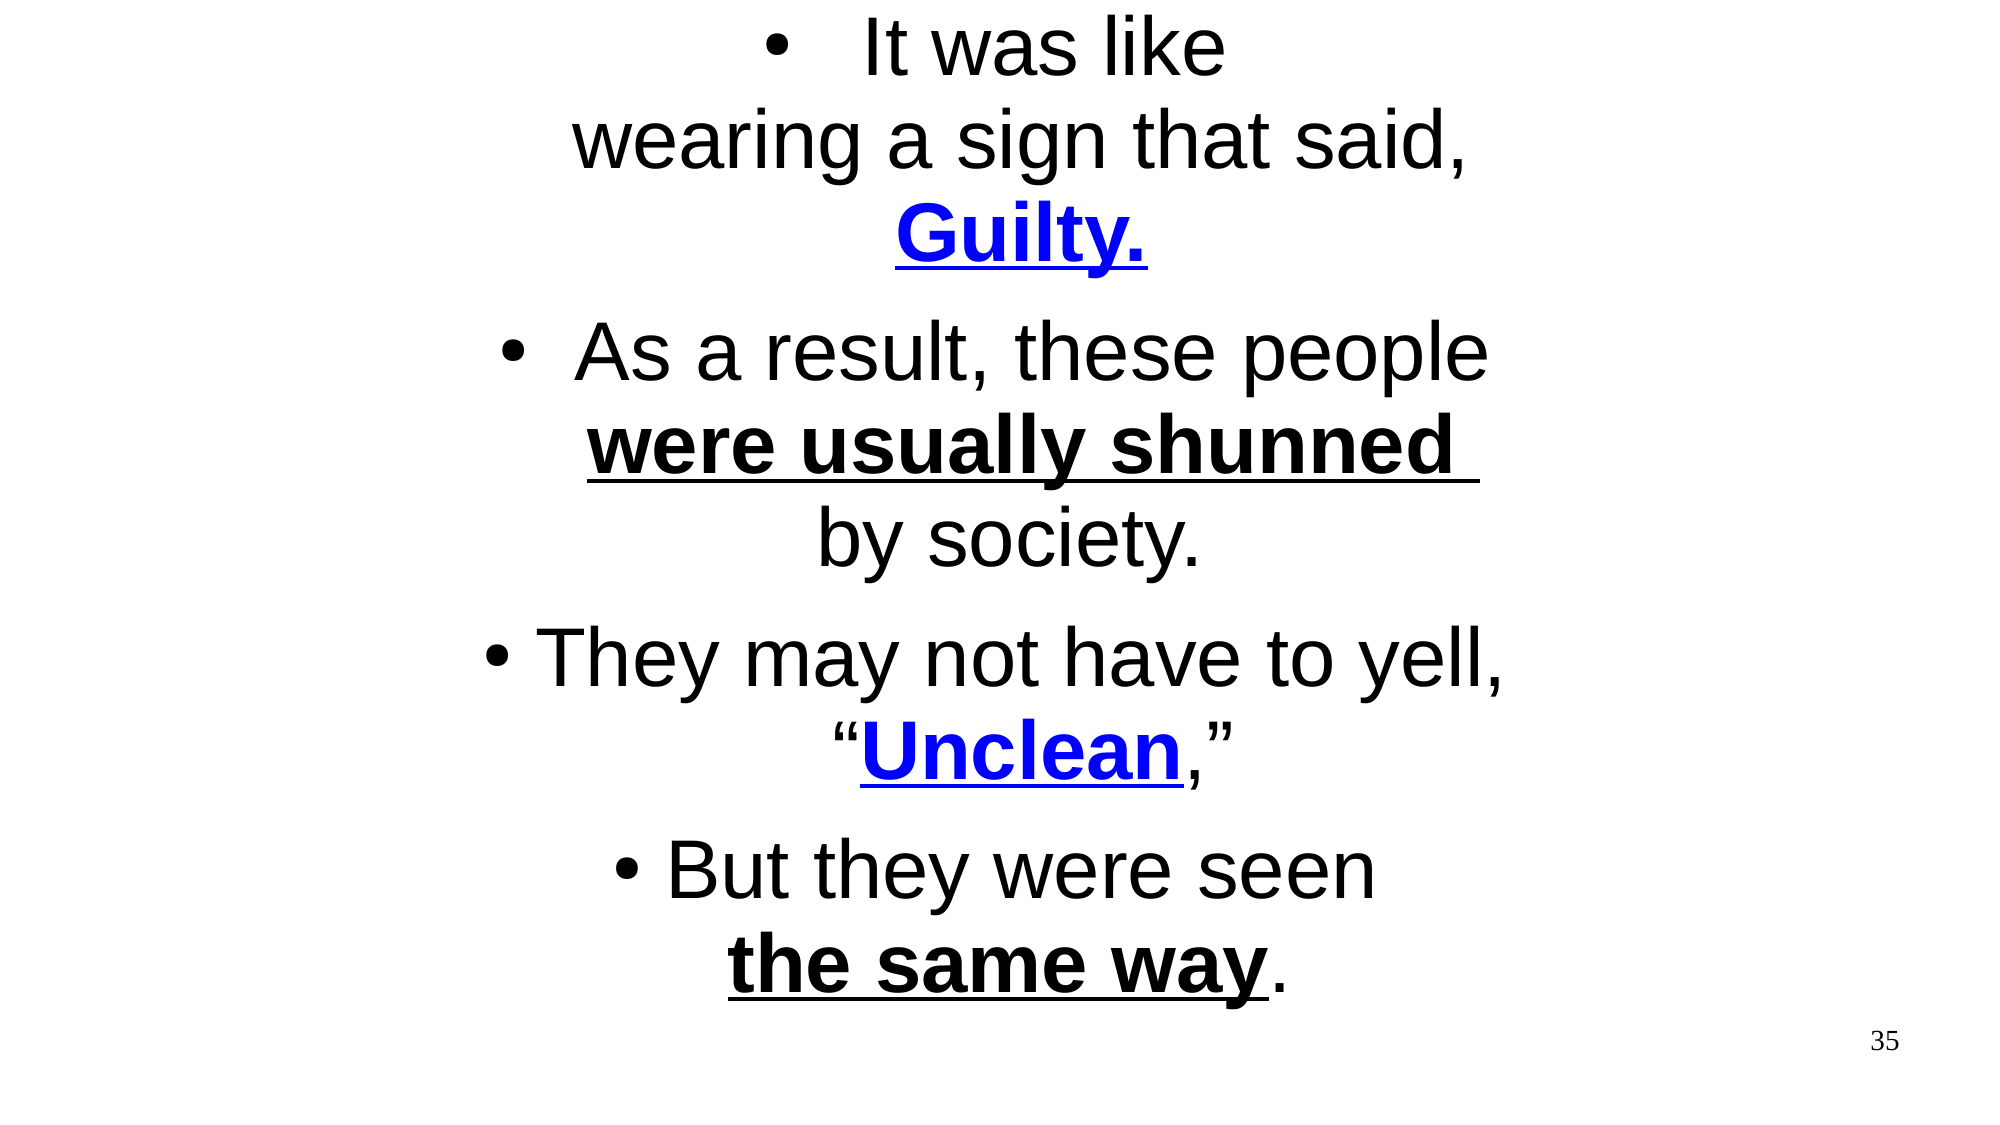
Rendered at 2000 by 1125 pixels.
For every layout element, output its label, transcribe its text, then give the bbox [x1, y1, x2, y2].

list It was like wearing a sign that said, Guilty. As a result, these people were usually shunned by society. They may not have to yell, “Unclean,” But they were seen the same way. [0, 0, 1996, 1123]
